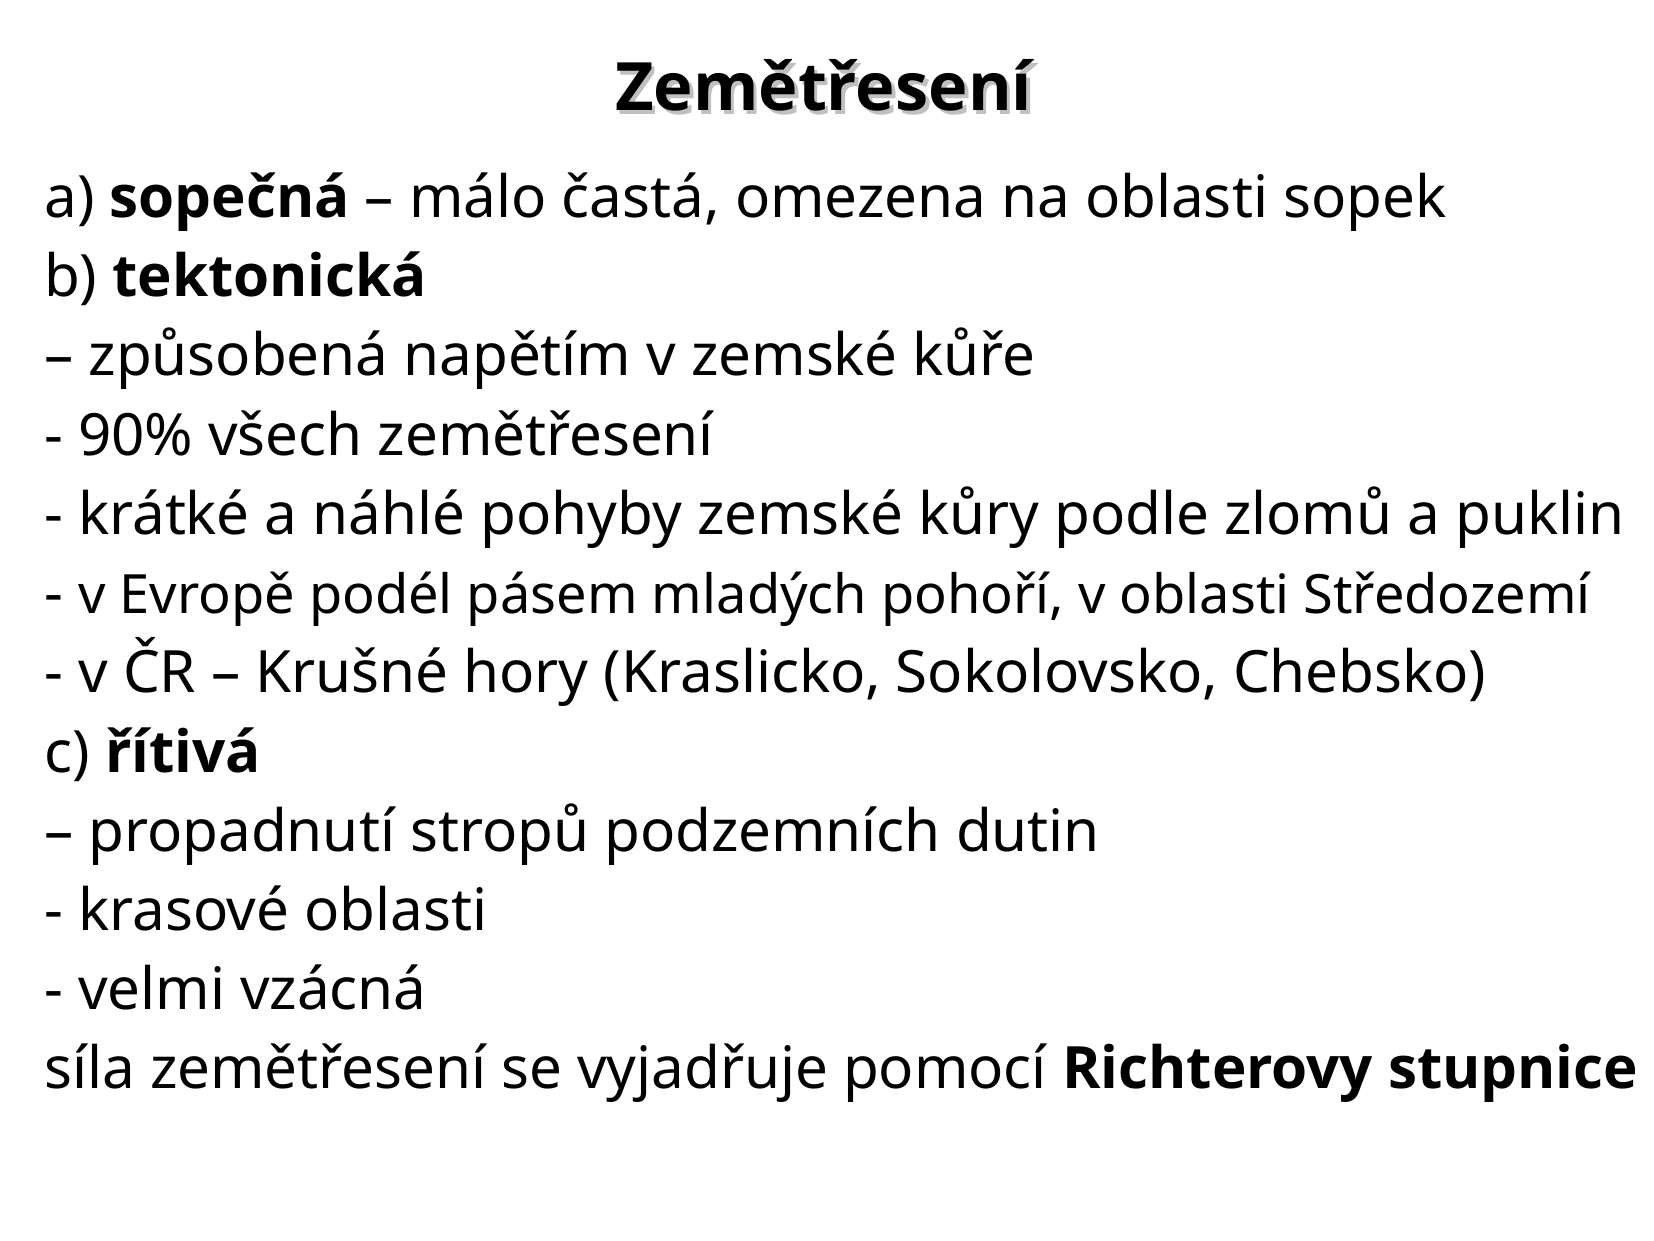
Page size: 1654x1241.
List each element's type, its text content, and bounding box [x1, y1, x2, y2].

text_box Zemětřesení [41, 32, 1607, 141]
text_box a) sopečná – málo častá, omezena na oblasti sopek b) tektonická – způsobená napětím v zemské kůře - 90% všech zemětřesení - krátké a náhlé pohyby zemské kůry podle zlomů a puklin - v Evropě podél pásem mladých pohoří, v oblasti Středozemí - v ČR – Krušné hory (Kraslicko, Sokolovsko, Chebsko) c) řítivá – propadnutí stropů podzemních dutin - krasové oblasti - velmi vzácná síla zemětřesení se vyjadřuje pomocí Richterovy stupnice [29, 147, 1642, 1141]
